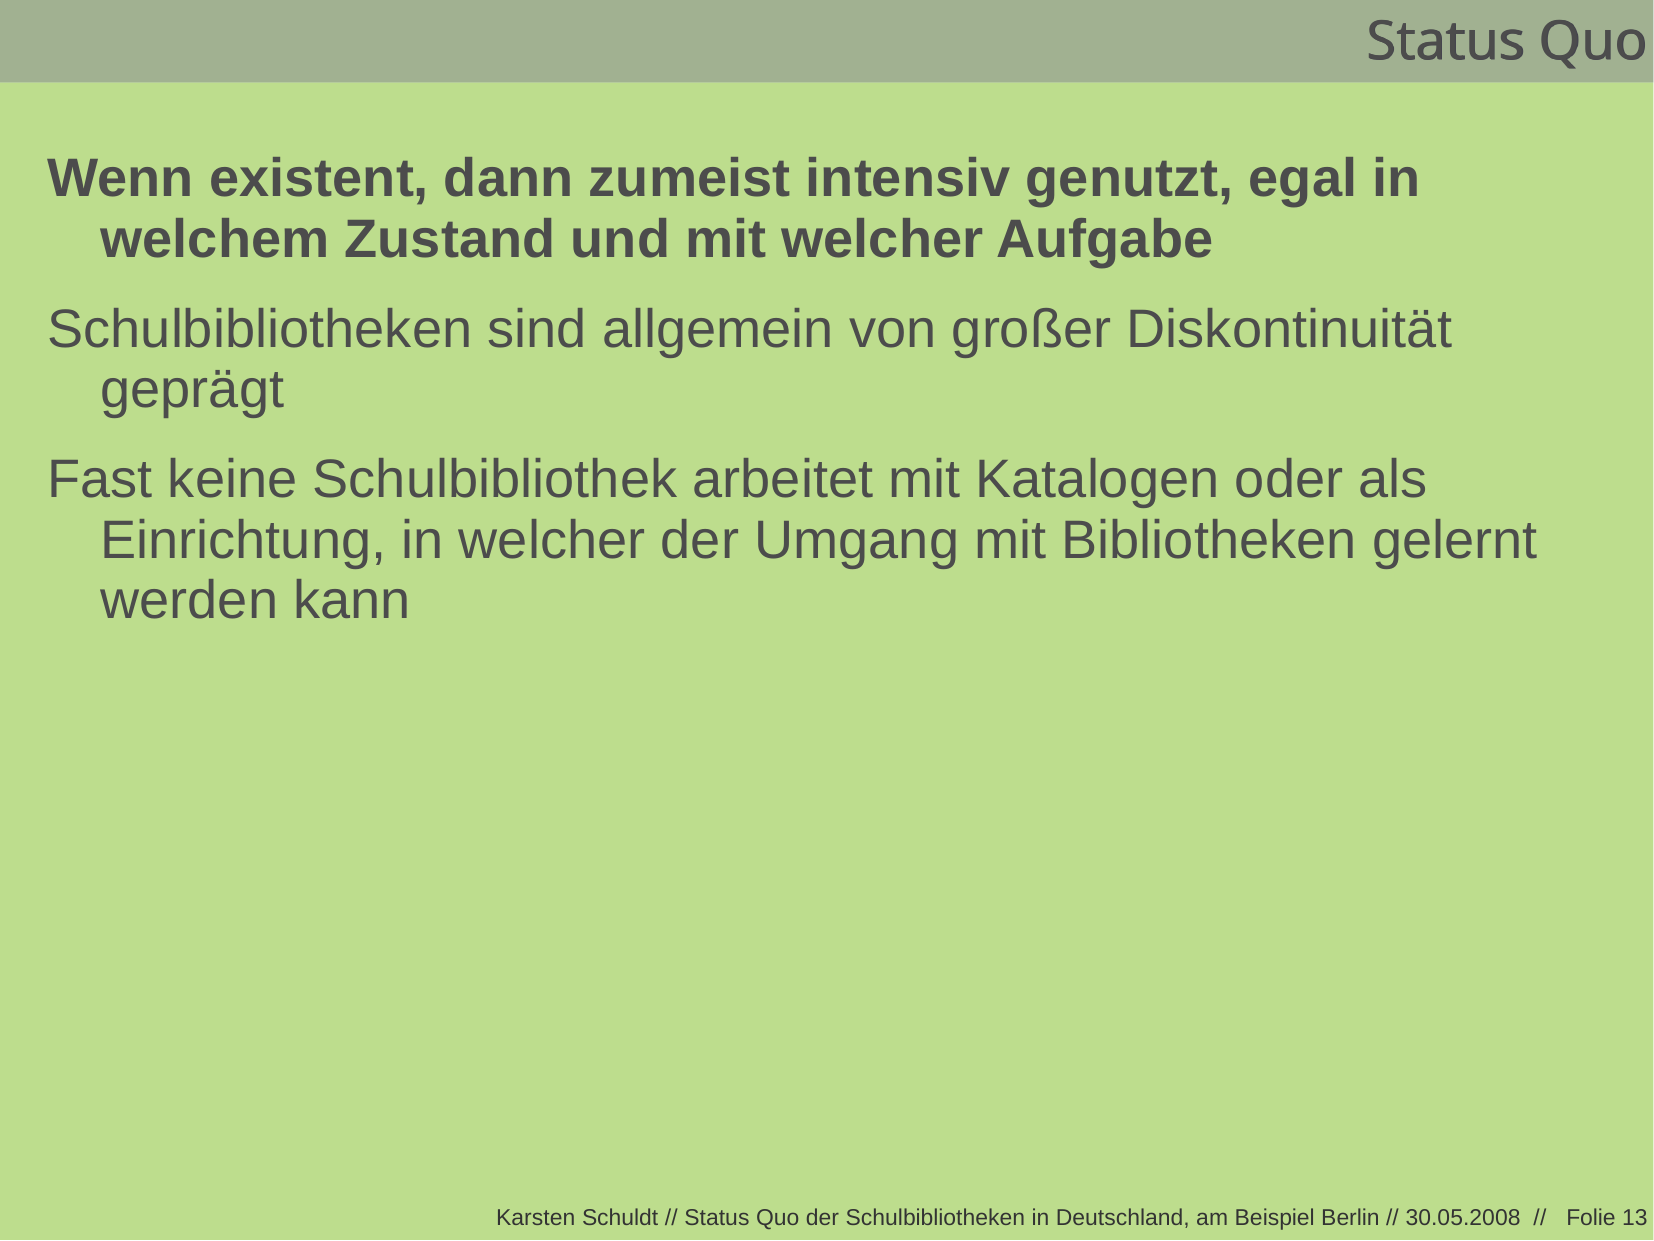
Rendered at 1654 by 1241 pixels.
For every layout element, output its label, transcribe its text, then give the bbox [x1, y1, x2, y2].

list Wenn existent, dann zumeist intensiv genutzt, egal in welchem Zustand und mit welcher Aufgabe Schulbibliotheken sind allgemein von großer Diskontinuität geprägt Fast keine Schulbibliothek arbeitet mit Katalogen oder als Einrichtung, in welcher der Umgang mit Bibliotheken gelernt werden kann [29, 147, 1625, 1034]
title Status Quo [0, 0, 1654, 83]
